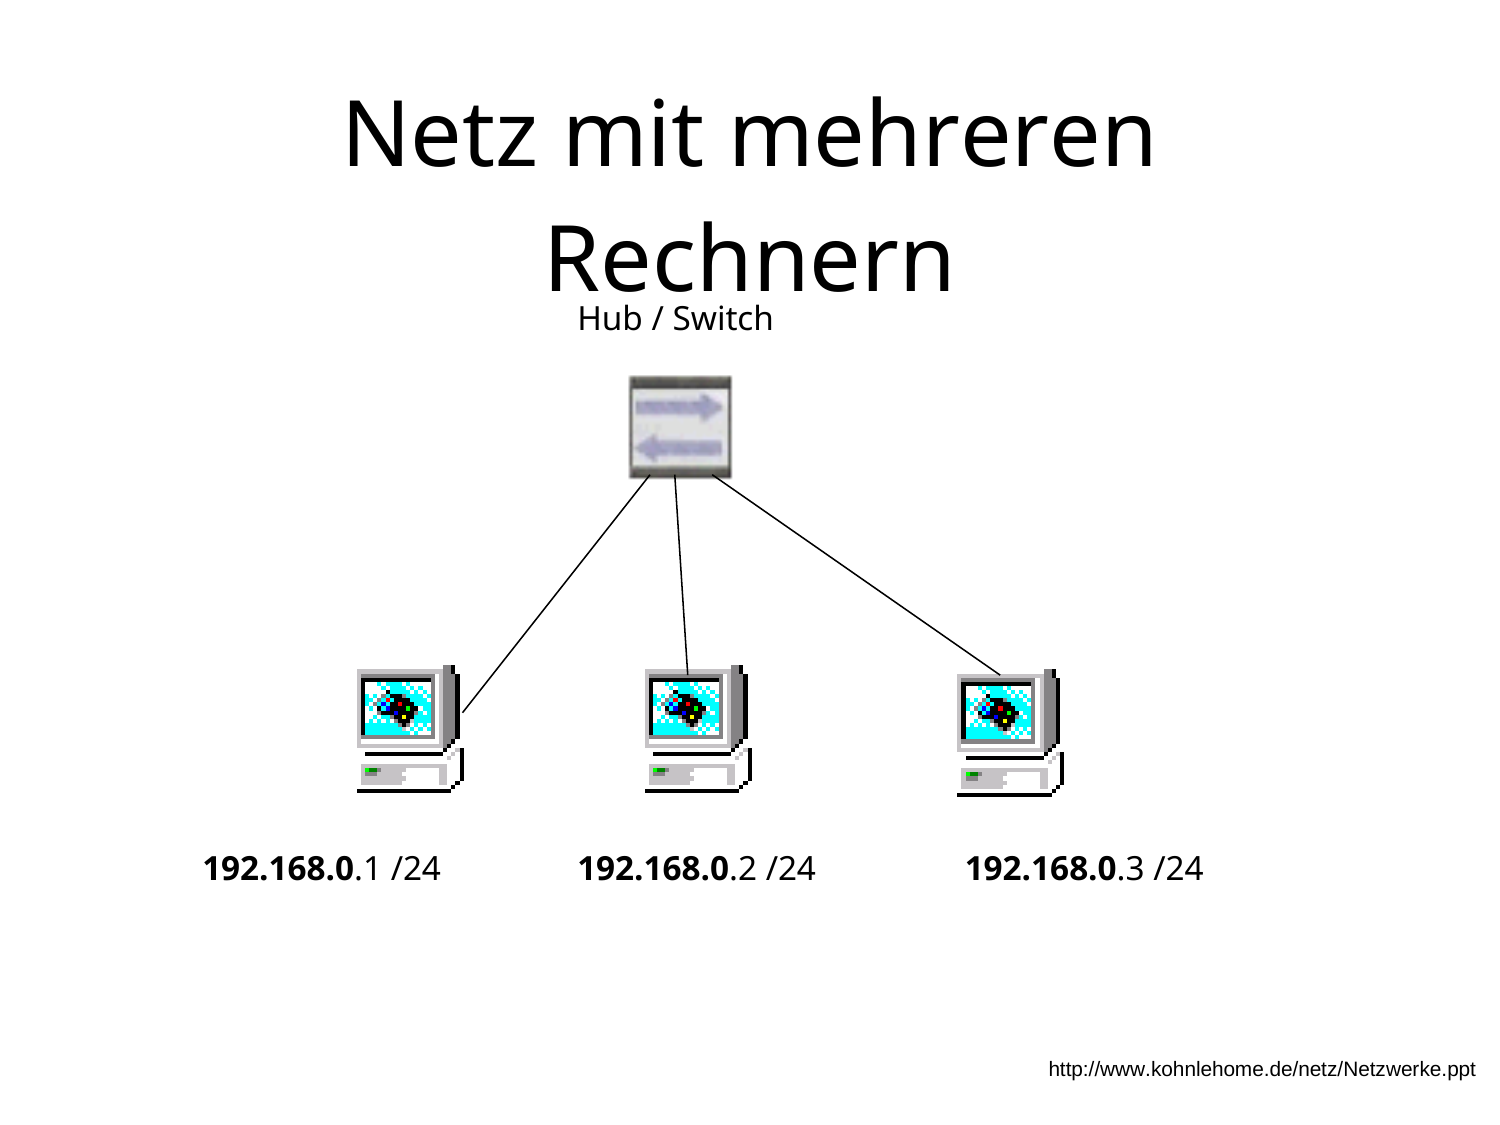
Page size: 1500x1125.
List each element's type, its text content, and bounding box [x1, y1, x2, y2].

text_box 192.168.0.1 /24 [187, 837, 457, 899]
text_box 192.168.0.3 /24 [949, 837, 1219, 899]
text_box 192.168.0.2 /24 [562, 852, 832, 899]
text_box Hub / Switch [562, 287, 790, 349]
picture [312, 637, 1147, 852]
picture [624, 374, 742, 489]
title Netz mit mehreren Rechnern [112, 99, 1388, 288]
